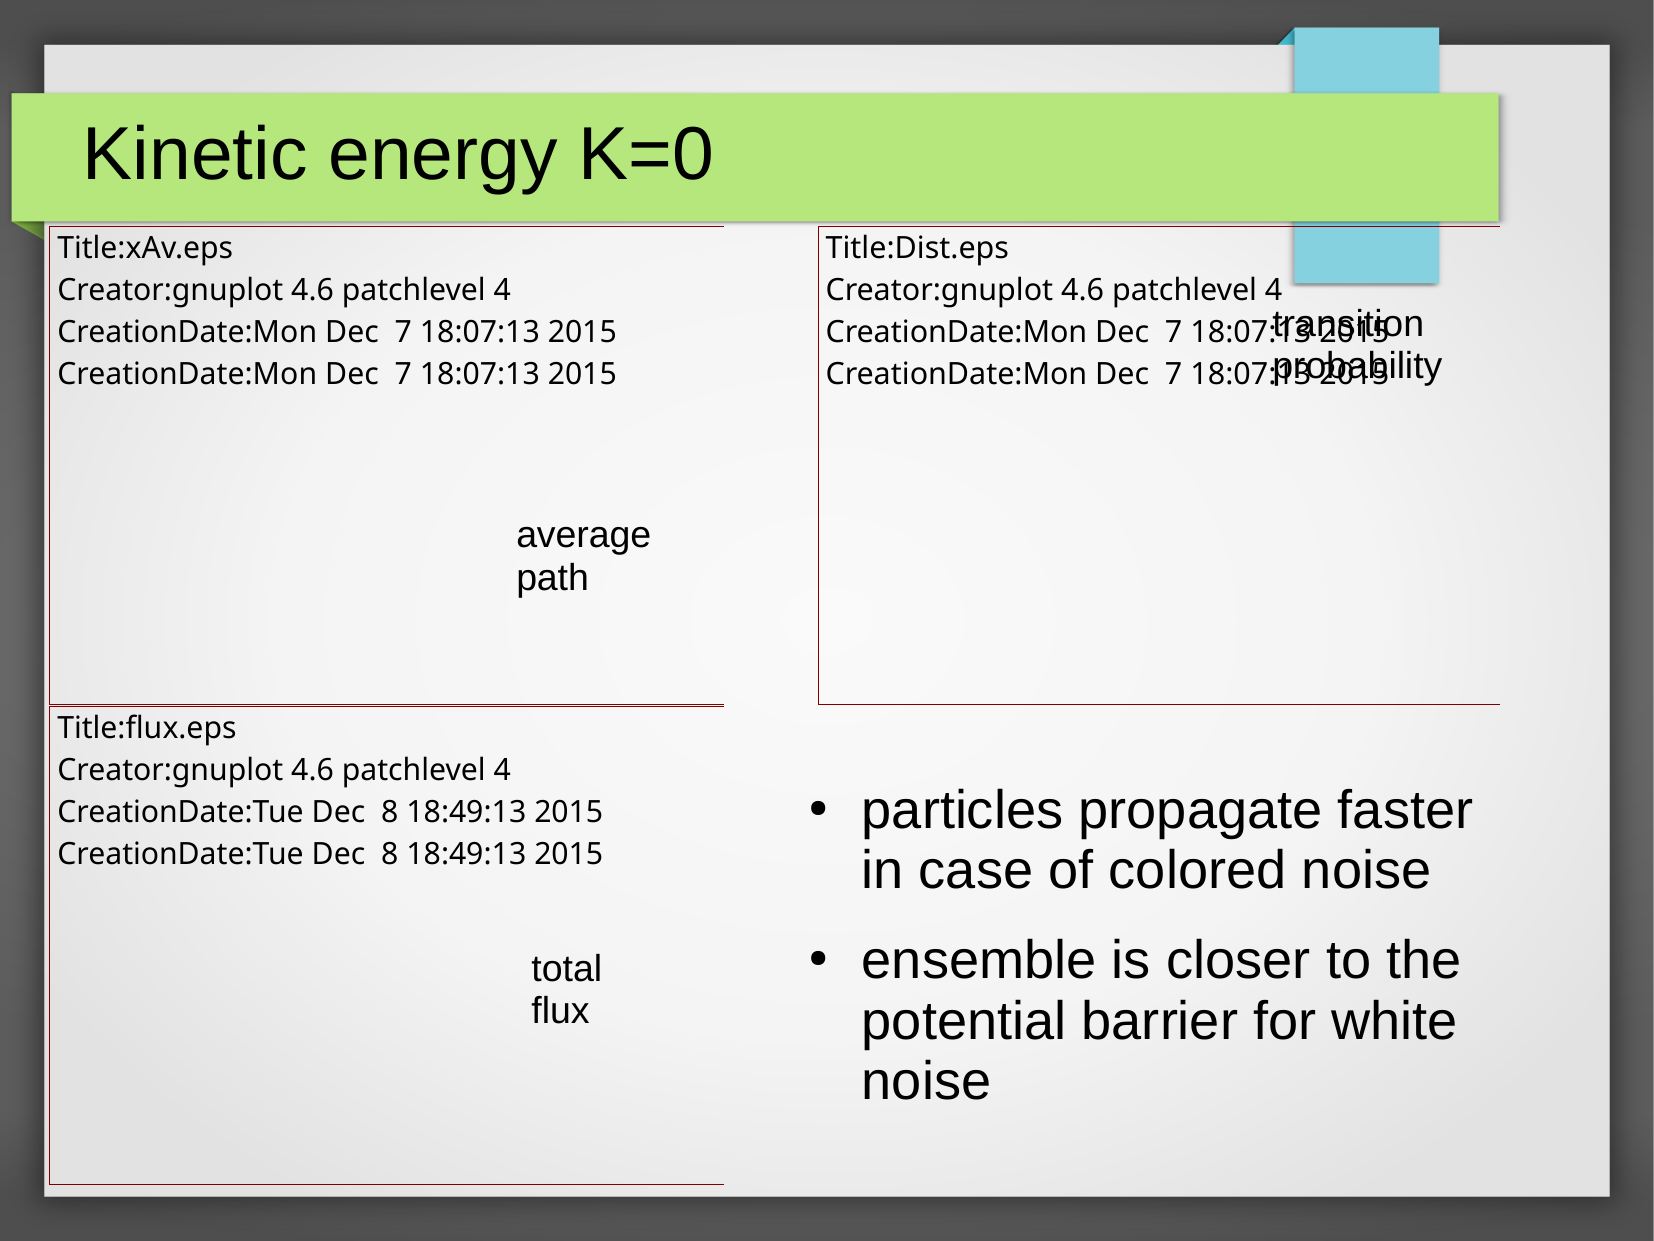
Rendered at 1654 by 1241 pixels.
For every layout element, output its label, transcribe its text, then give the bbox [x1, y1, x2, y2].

text_box average path [501, 506, 667, 606]
picture [0, 0, 1654, 1241]
list particles propagate faster in case of colored noise ensemble is closer to the potential barrier for white noise [790, 779, 1518, 1123]
text_box transition probability [1257, 294, 1458, 394]
title Kinetic energy K=0 [82, 94, 1264, 213]
text_box total flux [516, 939, 618, 1039]
